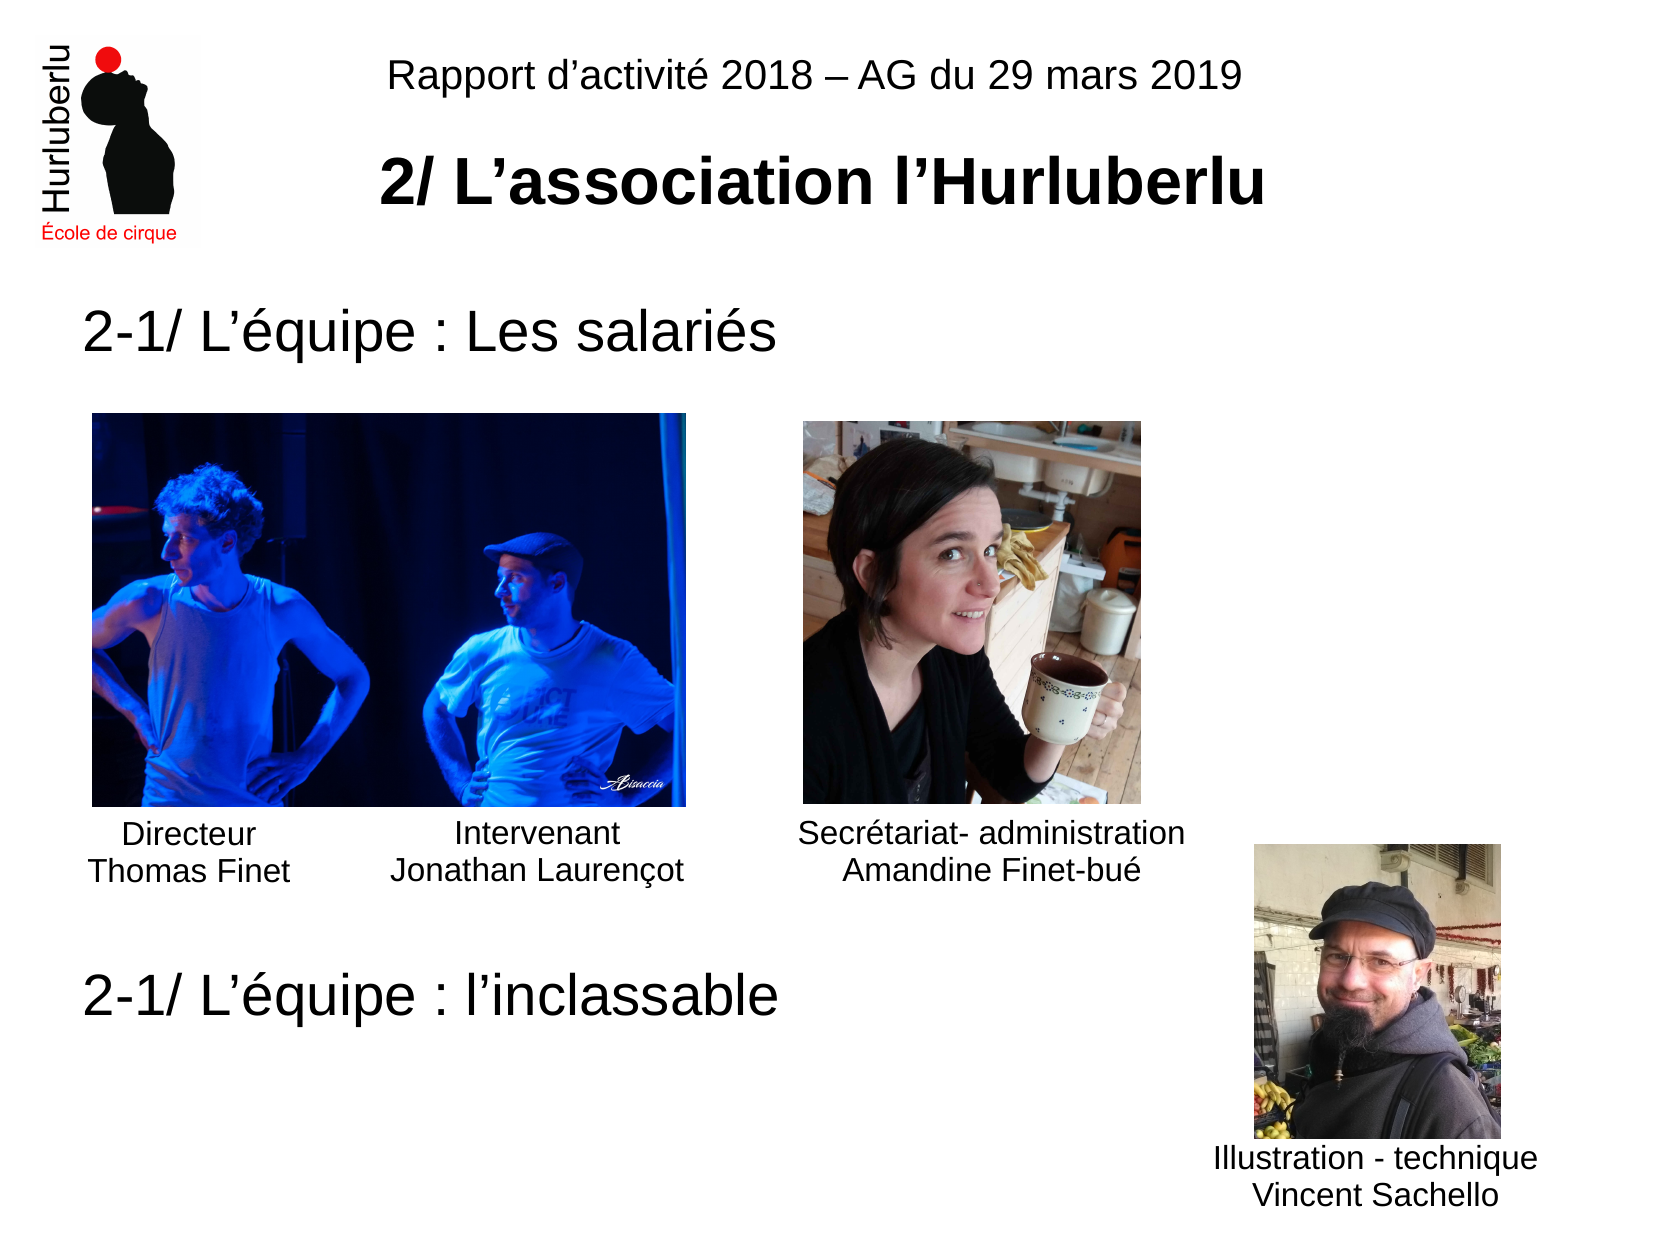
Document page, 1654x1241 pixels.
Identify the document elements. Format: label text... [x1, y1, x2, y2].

text_box Intervenant Jonathan Laurençot [383, 814, 691, 945]
text_box Illustration - technique Vincent Sachello [1175, 1139, 1577, 1241]
text_box 2-1/ L’équipe : l’inclassable [82, 962, 1254, 1093]
text_box Directeur Thomas Finet [82, 814, 296, 946]
picture [35, 35, 201, 249]
picture [92, 413, 686, 807]
text_box Secrétariat- administration Amandine Finet-bué [791, 814, 1193, 945]
picture [803, 421, 1141, 804]
picture [1254, 844, 1501, 1139]
title Rapport d’activité 2018 – AG du 29 mars 2019 2/ L’association l’Hurluberlu [70, 23, 1559, 248]
text_box 2-1/ L’équipe : Les salariés [82, 299, 1276, 430]
